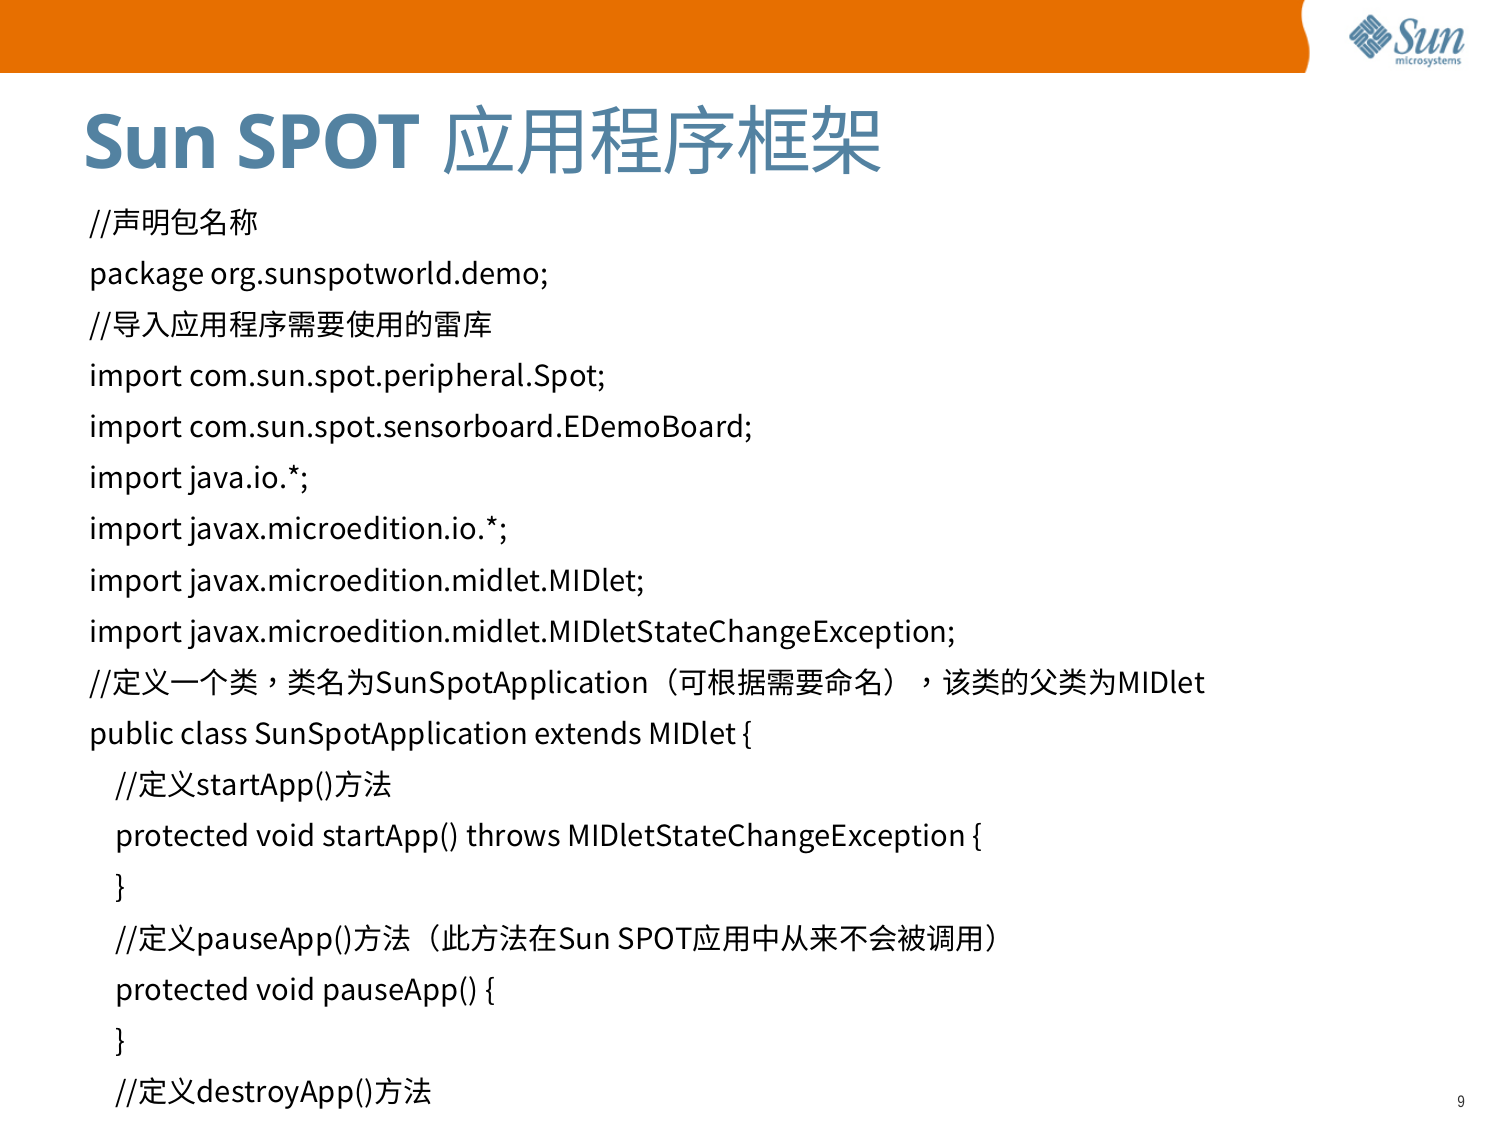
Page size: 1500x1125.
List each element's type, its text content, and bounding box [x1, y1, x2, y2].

text_box //声明包名称 package org.sunspotworld.demo; //导入应用程序需要使用的雷库 import com.sun.spot.peripheral.Spot; import com.sun.spot.sensorboard.EDemoBoard; import java.io.*; import javax.microedition.io.*; import javax.microedition.midlet.MIDlet; import javax.microedition.midlet.MIDletStateChangeException; //定义一个类，类名为SunSpotApplication（可根据需要命名），该类的父类为MIDlet public class SunSpotApplication extends MIDlet { //定义startApp()方法 protected void startApp() throws MIDletStateChangeException { } //定义pauseApp()方法（此方法在Sun SPOT应用中从来不会被调用） protected void pauseApp() { } //定义destroyApp()方法 protected void destroyApp(boolean unconditional) throws MIDletStateChangeException { } } [89, 204, 1474, 1103]
picture [0, 0, 1500, 73]
title Sun SPOT应用程序框架 [83, 94, 1446, 199]
